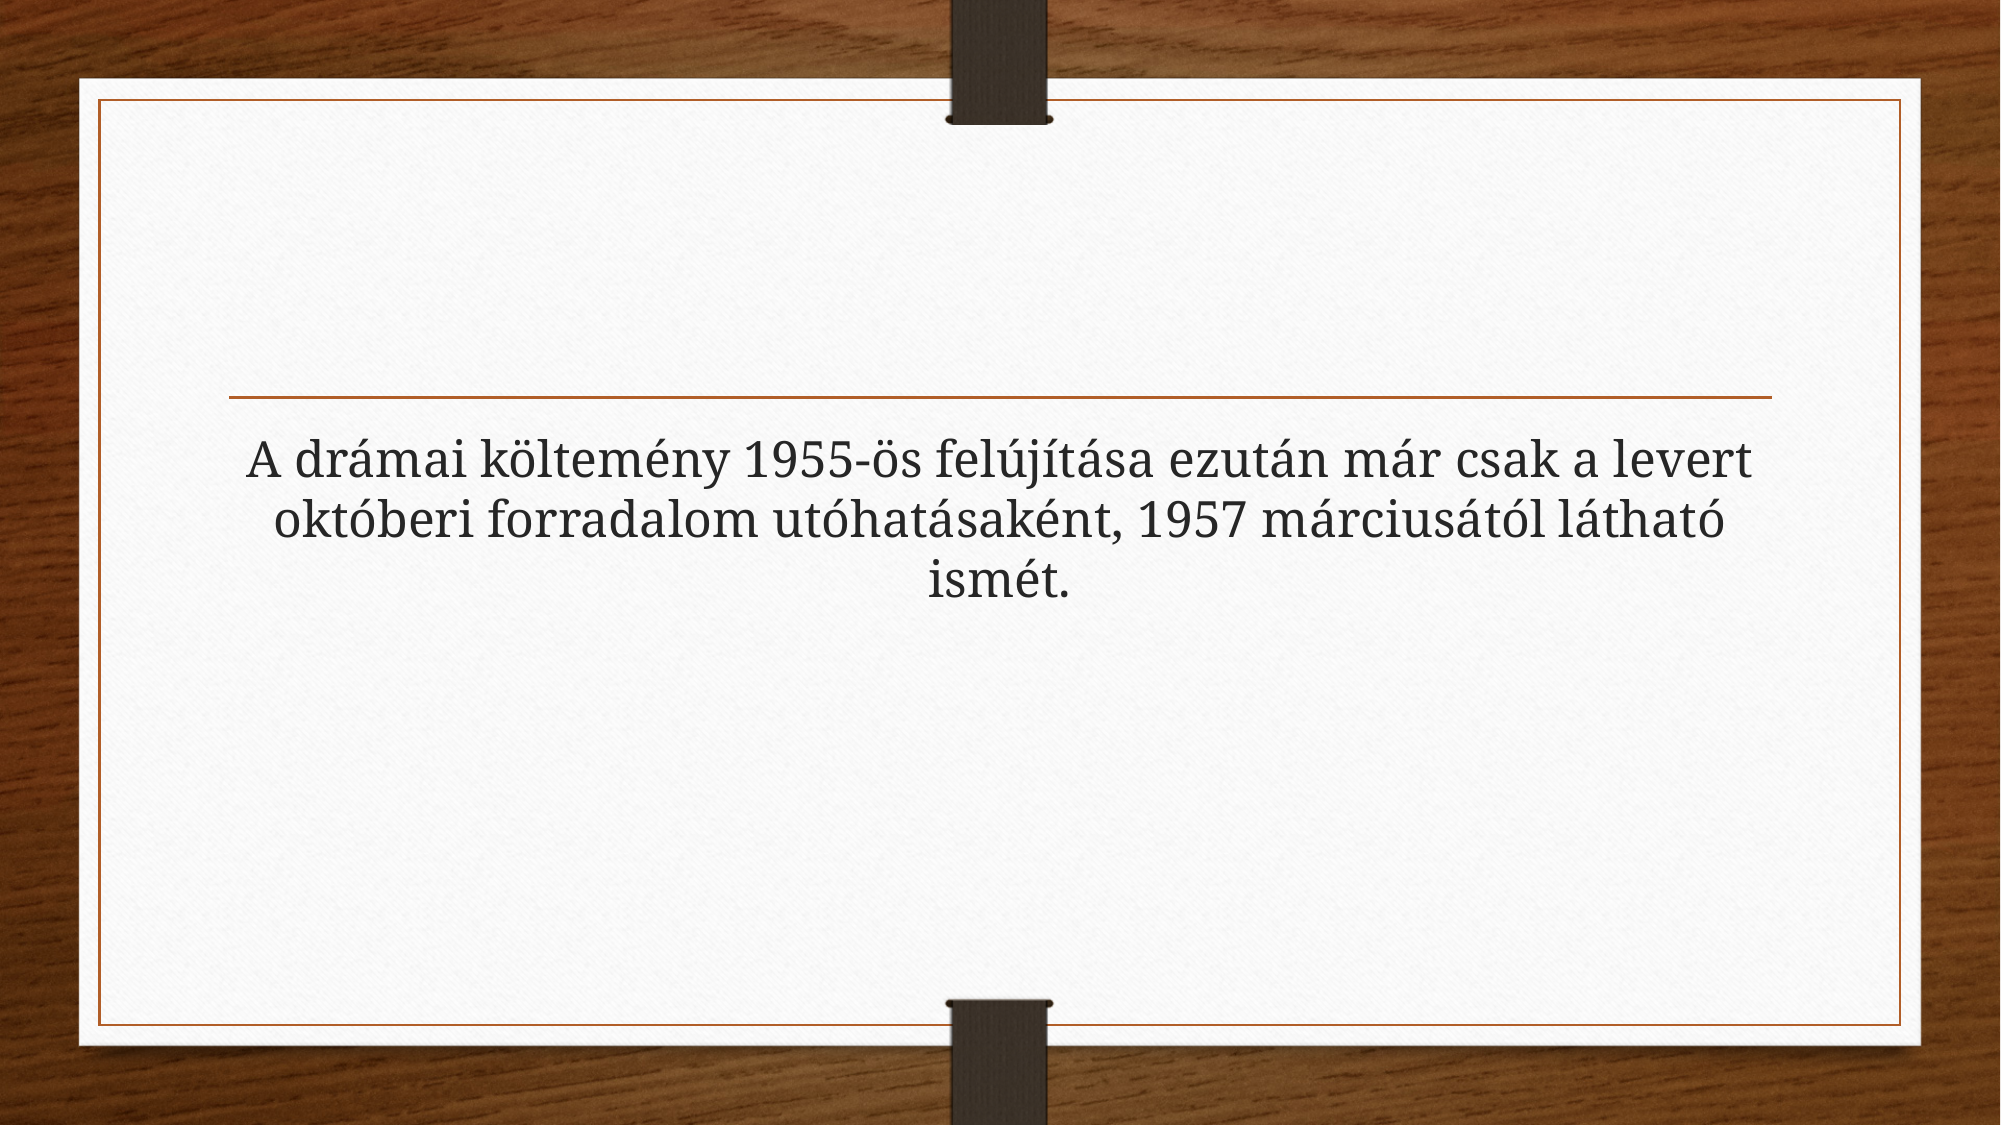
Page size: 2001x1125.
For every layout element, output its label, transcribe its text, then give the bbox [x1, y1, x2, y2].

list A drámai költemény 1955-ös felújítása ezután már csak a levert októberi forradalom utóhatásaként, 1957 márciusától látható ismét. [212, 419, 1788, 964]
